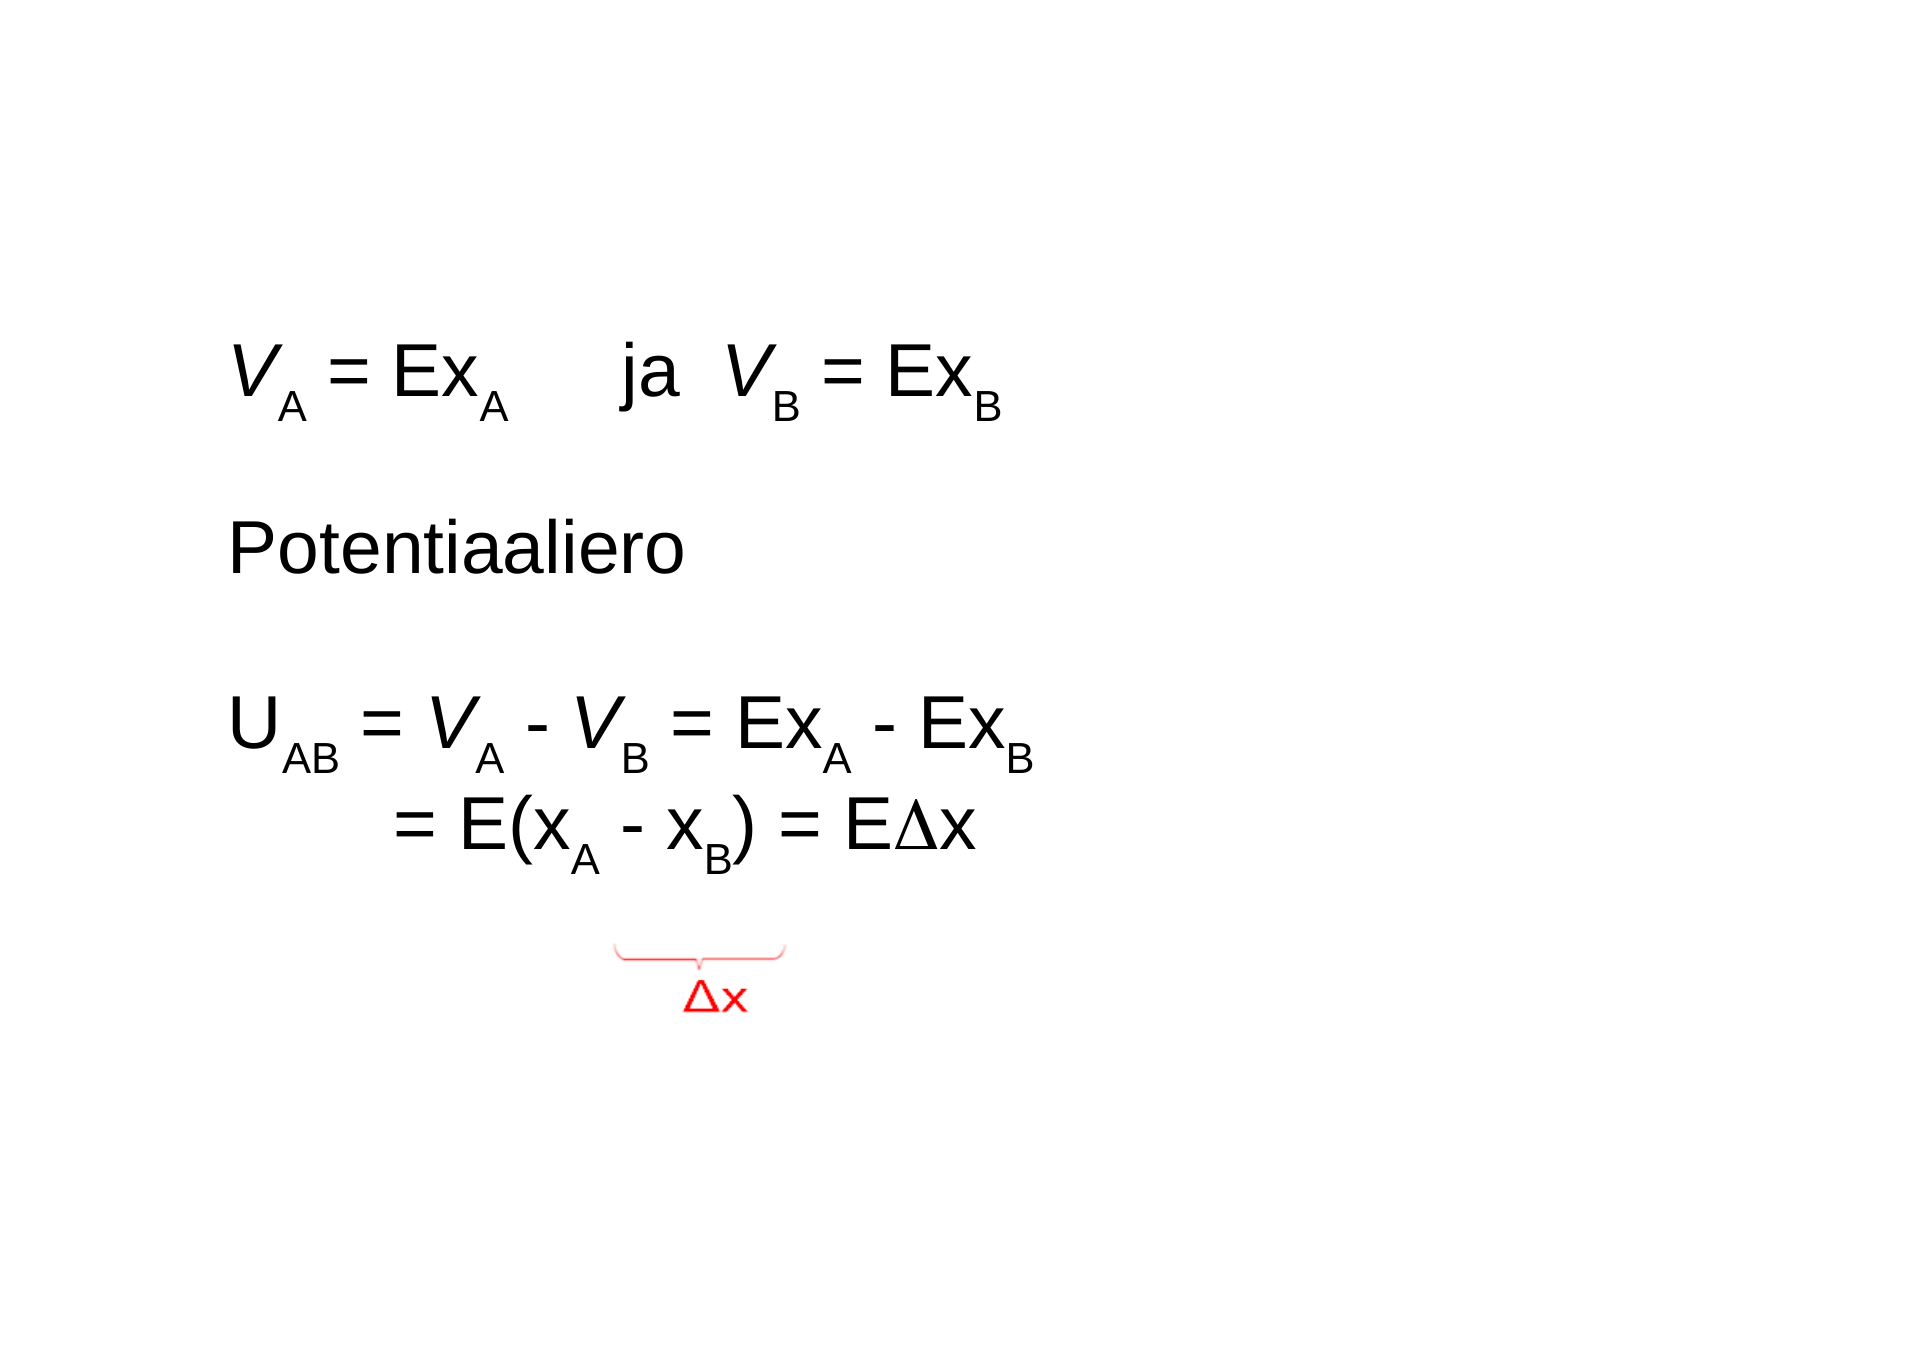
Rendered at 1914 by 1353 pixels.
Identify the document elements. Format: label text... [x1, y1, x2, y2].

text_box VA = ExA ja VB = ExB Potentiaaliero UAB = VA - VB = ExA - ExB = E(xA - xB) = Ex [213, 309, 1654, 1117]
